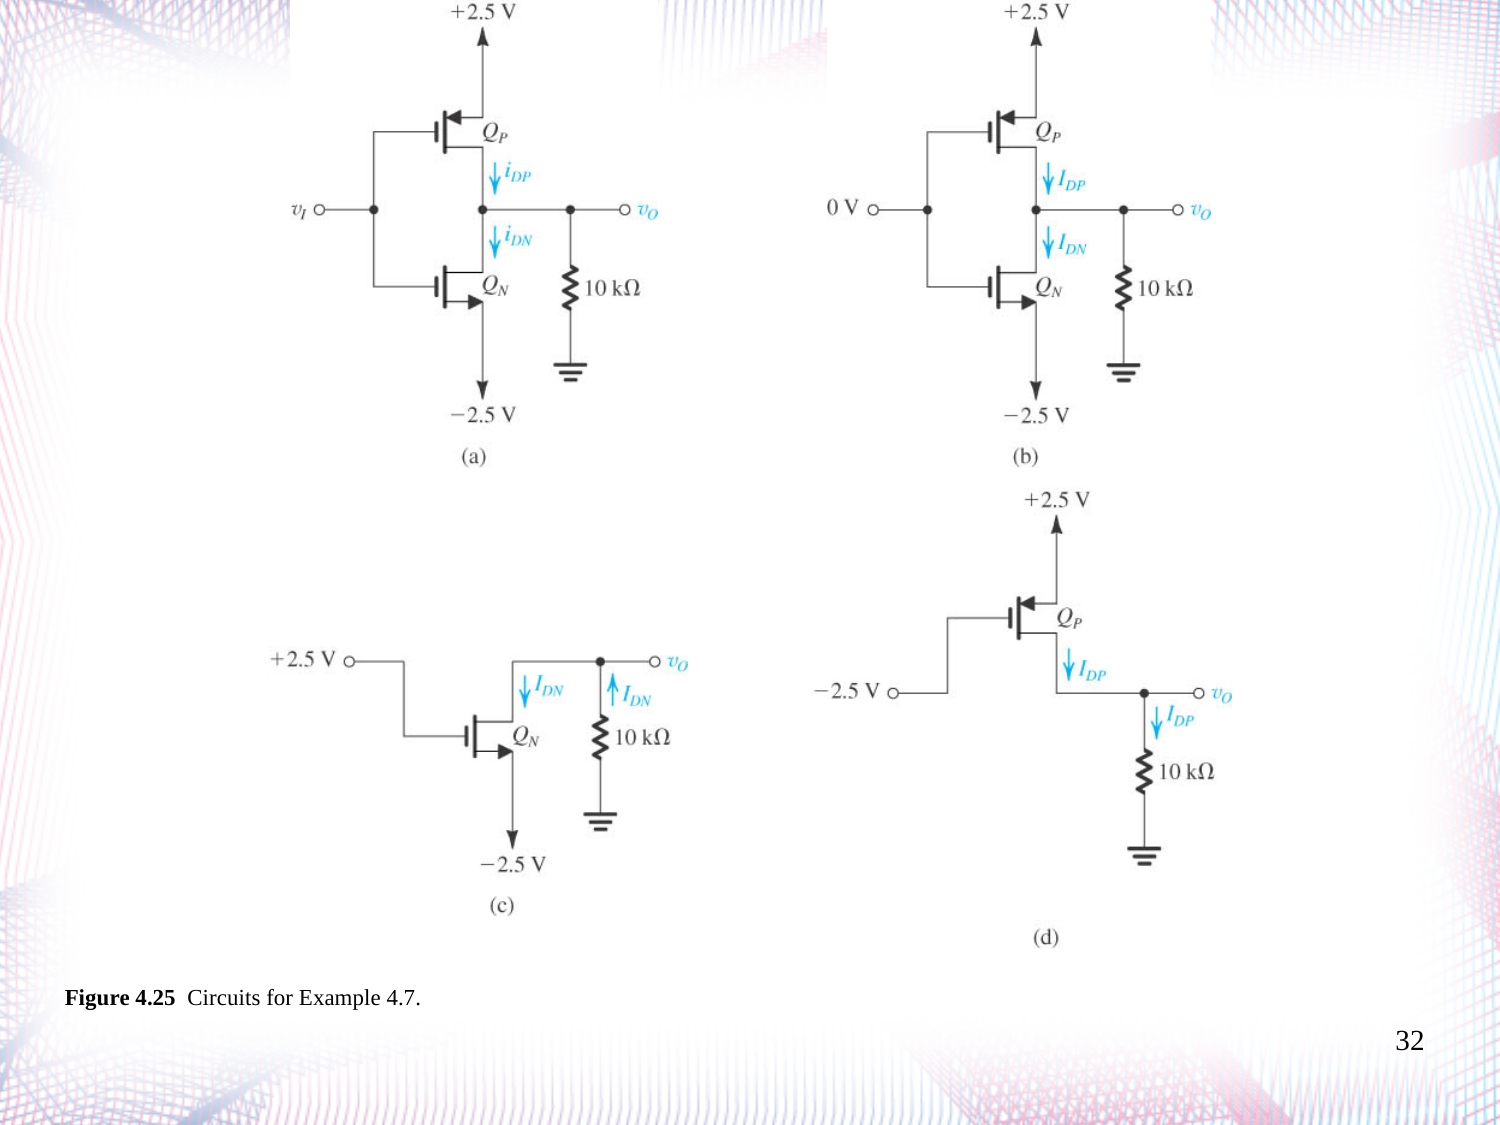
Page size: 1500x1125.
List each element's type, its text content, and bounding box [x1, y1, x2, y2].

text_box Figure 4.25 Circuits for Example 4.7. [50, 975, 1326, 1018]
picture [0, 0, 1500, 1125]
